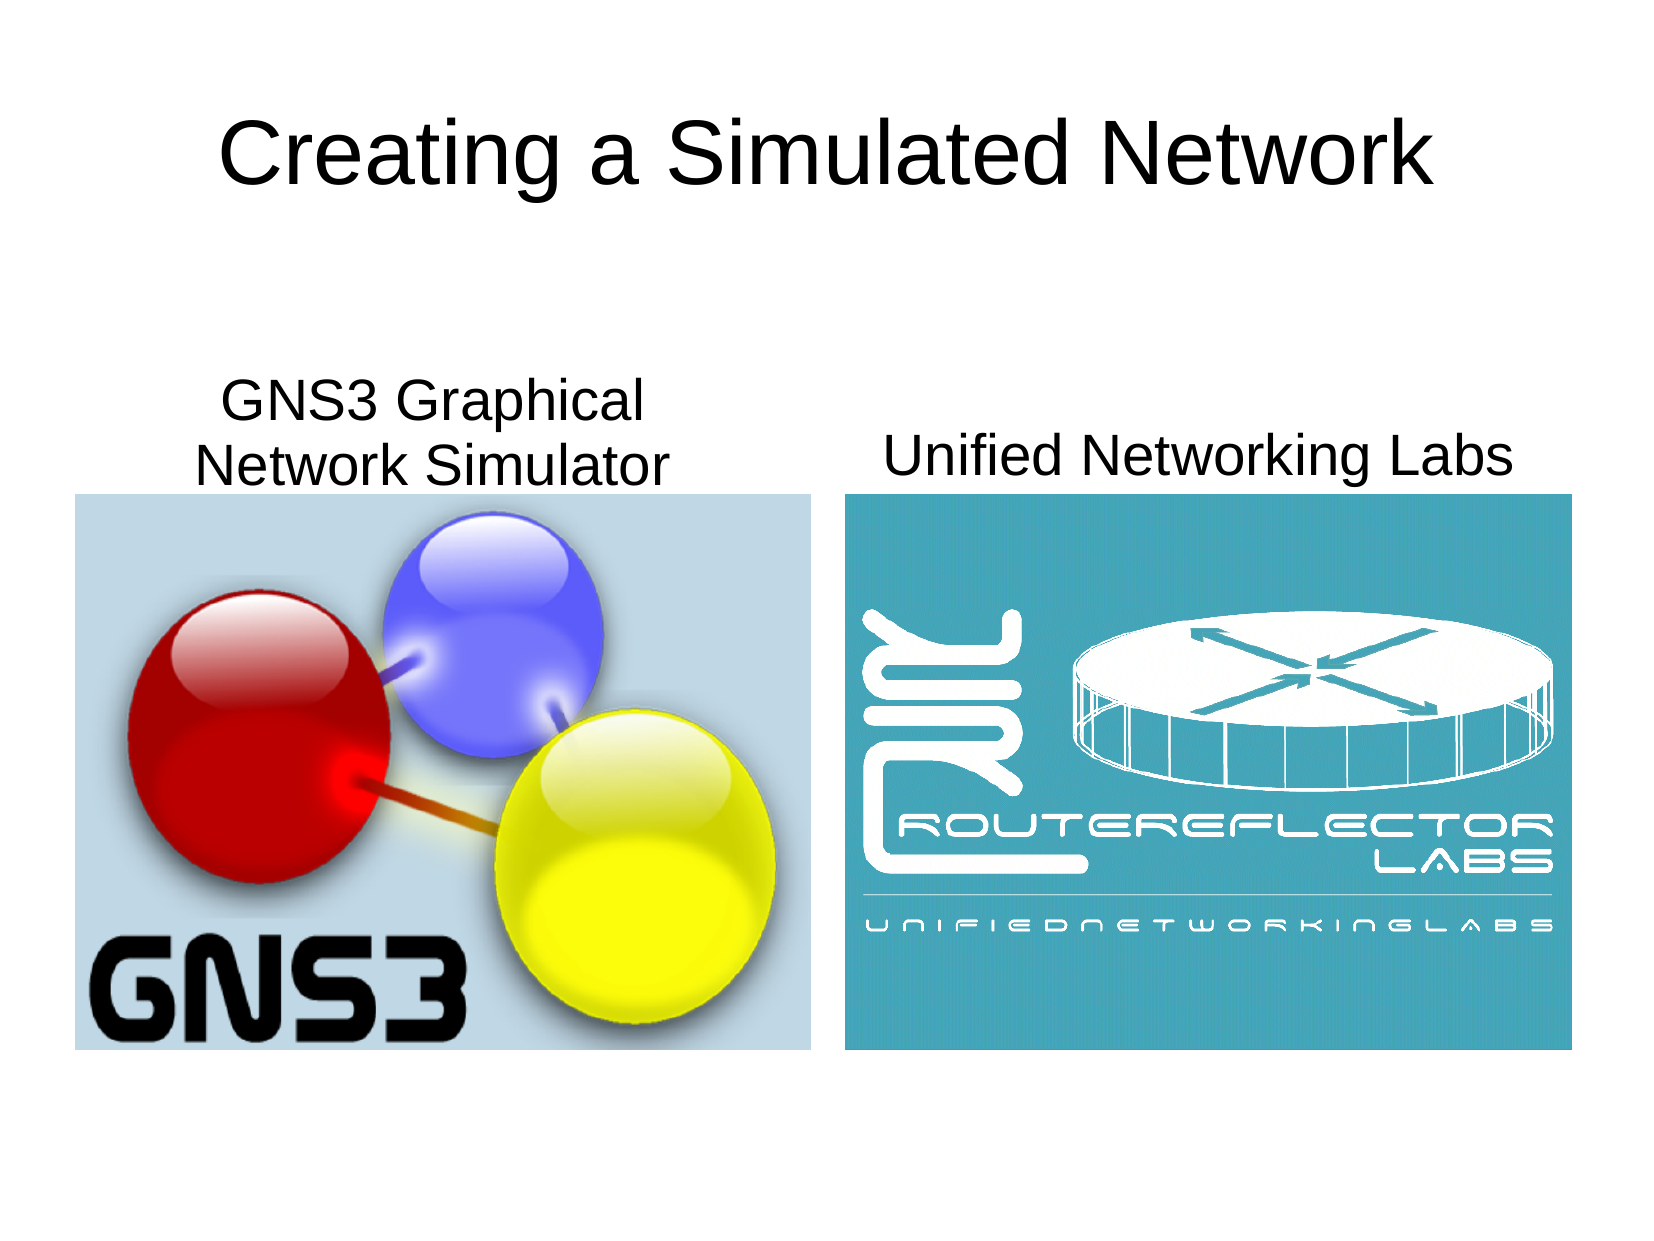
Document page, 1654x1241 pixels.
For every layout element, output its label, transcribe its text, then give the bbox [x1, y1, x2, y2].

title Creating a Simulated Network [82, 49, 1571, 257]
text_box Unified Networking Labs [867, 415, 1530, 496]
text_box GNS3 Graphical Network Simulator [180, 360, 830, 505]
picture [845, 494, 1572, 1051]
picture [75, 494, 811, 1051]
